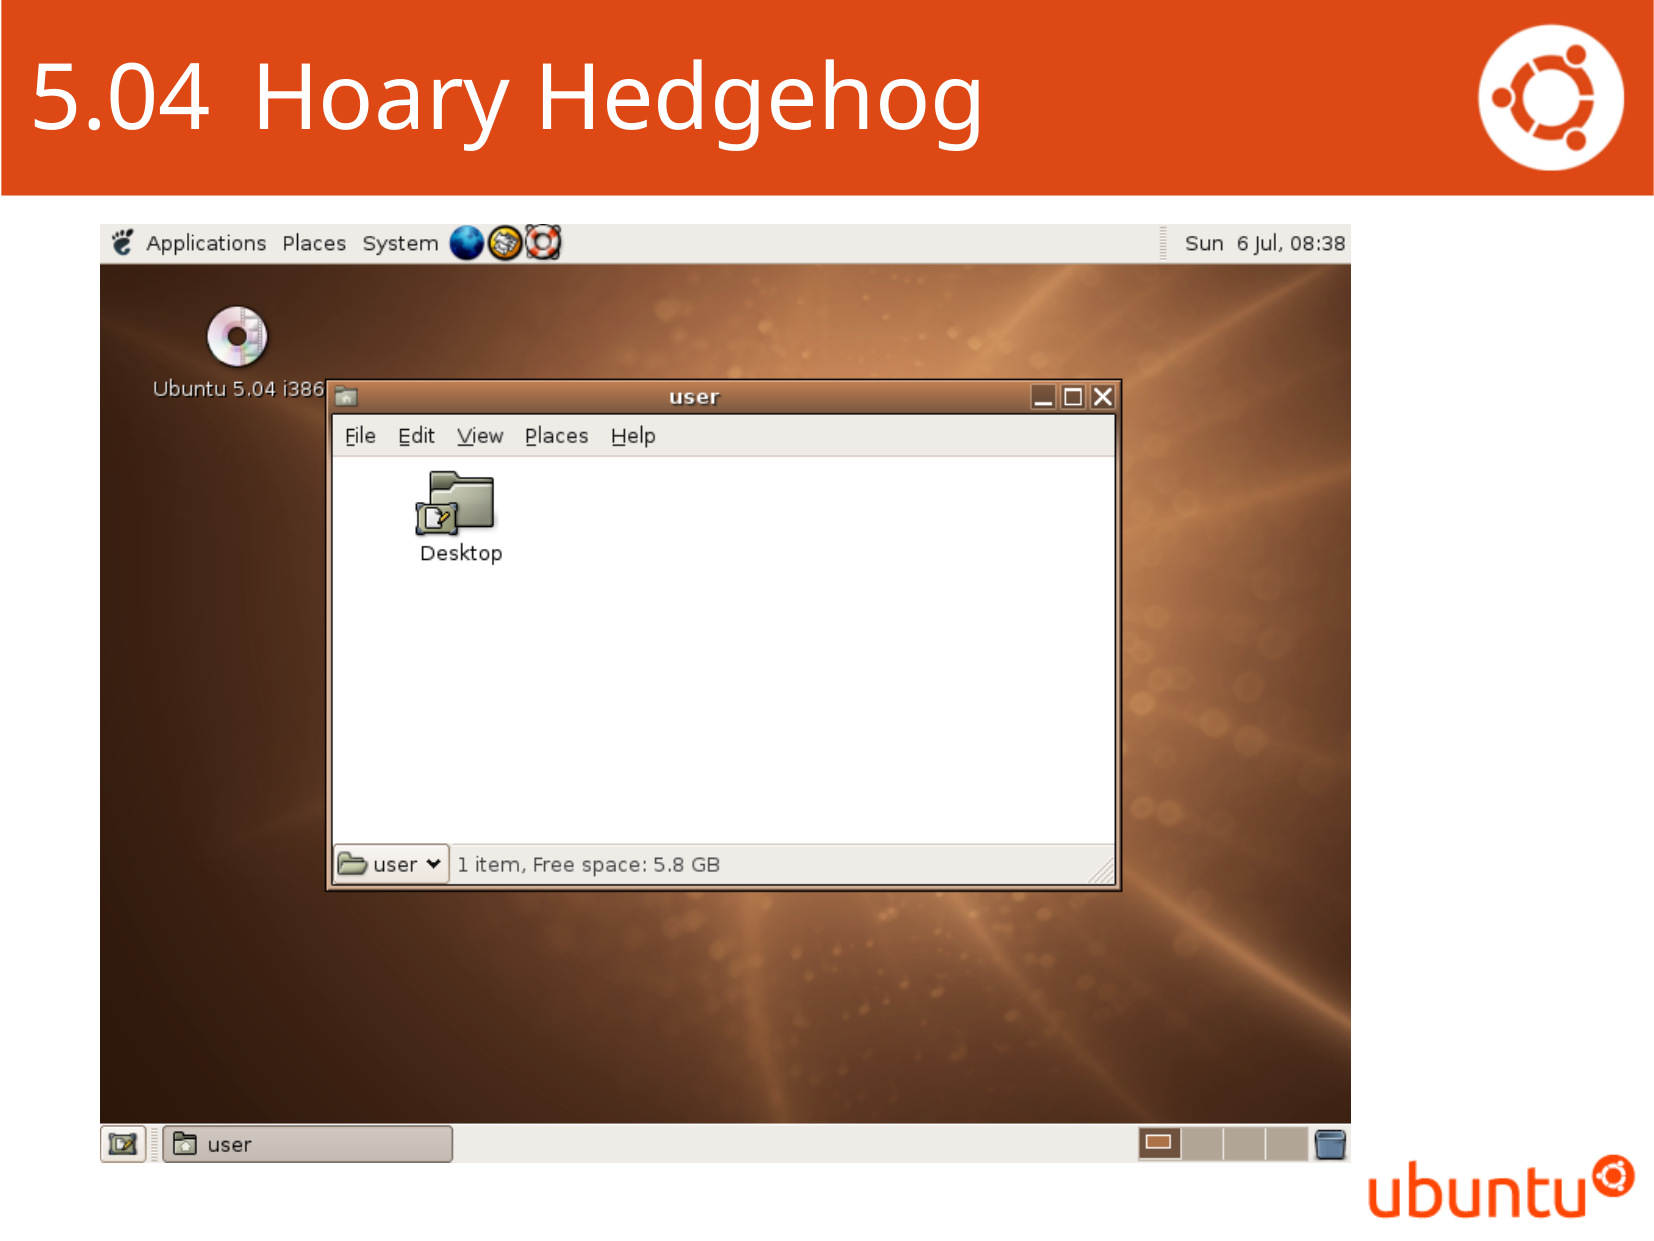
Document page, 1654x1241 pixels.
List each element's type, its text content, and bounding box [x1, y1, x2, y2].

title 5.04 Hoary Hedgehog [29, 0, 1459, 198]
picture [0, 0, 1654, 1241]
